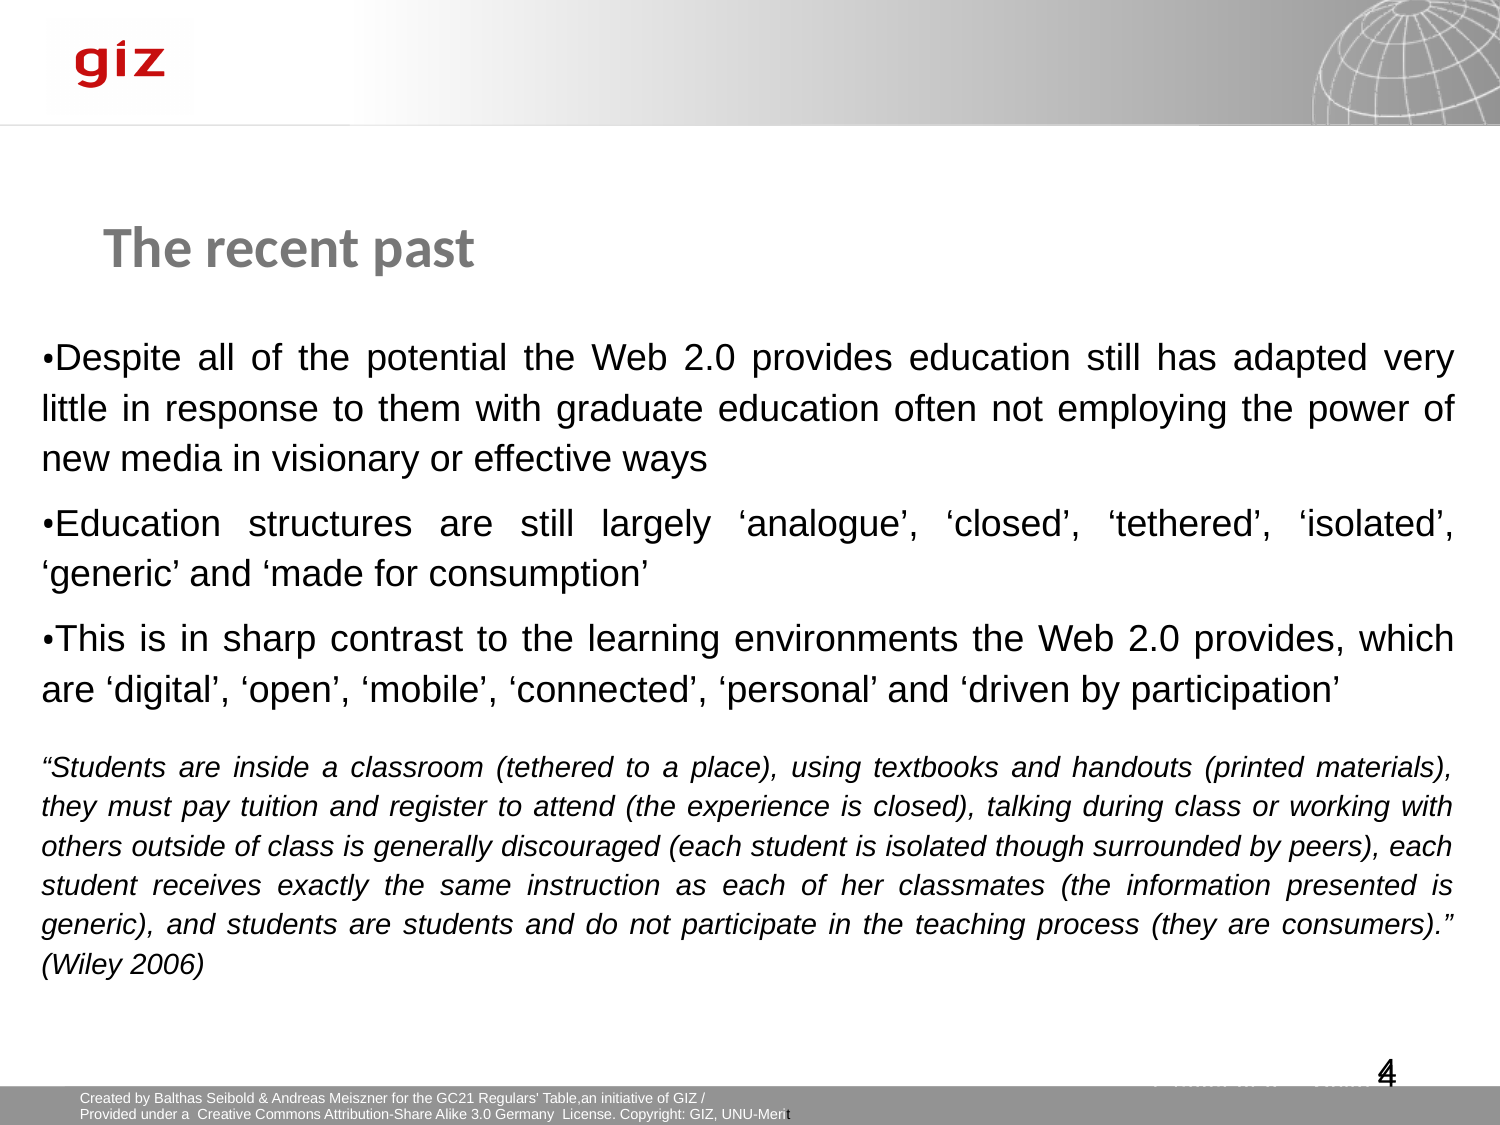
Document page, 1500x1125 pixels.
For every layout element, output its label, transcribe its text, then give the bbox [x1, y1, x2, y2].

list Despite all of the potential the Web 2.0 provides education still has adapted very little in response to them with graduate education often not employing the power of new media in visionary or effective ways Education structures are still largely ‘analogue’, ‘closed’, ‘tethered’, ‘isolated’, ‘generic’ and ‘made for consumption’ This is in sharp contrast to the learning environments the Web 2.0 provides, which are ‘digital’, ‘open’, ‘mobile’, ‘connected’, ‘personal’ and ‘driven by participation’ “Students are inside a classroom (tethered to a place), using textbooks and handouts (printed materials), they must pay tuition and register to attend (the experience is closed), talking during class or working with others outside of class is generally discouraged (each student is isolated though surrounded by peers), each student receives exactly the same instruction as each of her classmates (the information presented is generic), and students are students and do not participate in the teaching process (they are consumers).” (Wiley 2006) [41, 324, 1459, 988]
text_box The recent past [88, 205, 1329, 289]
